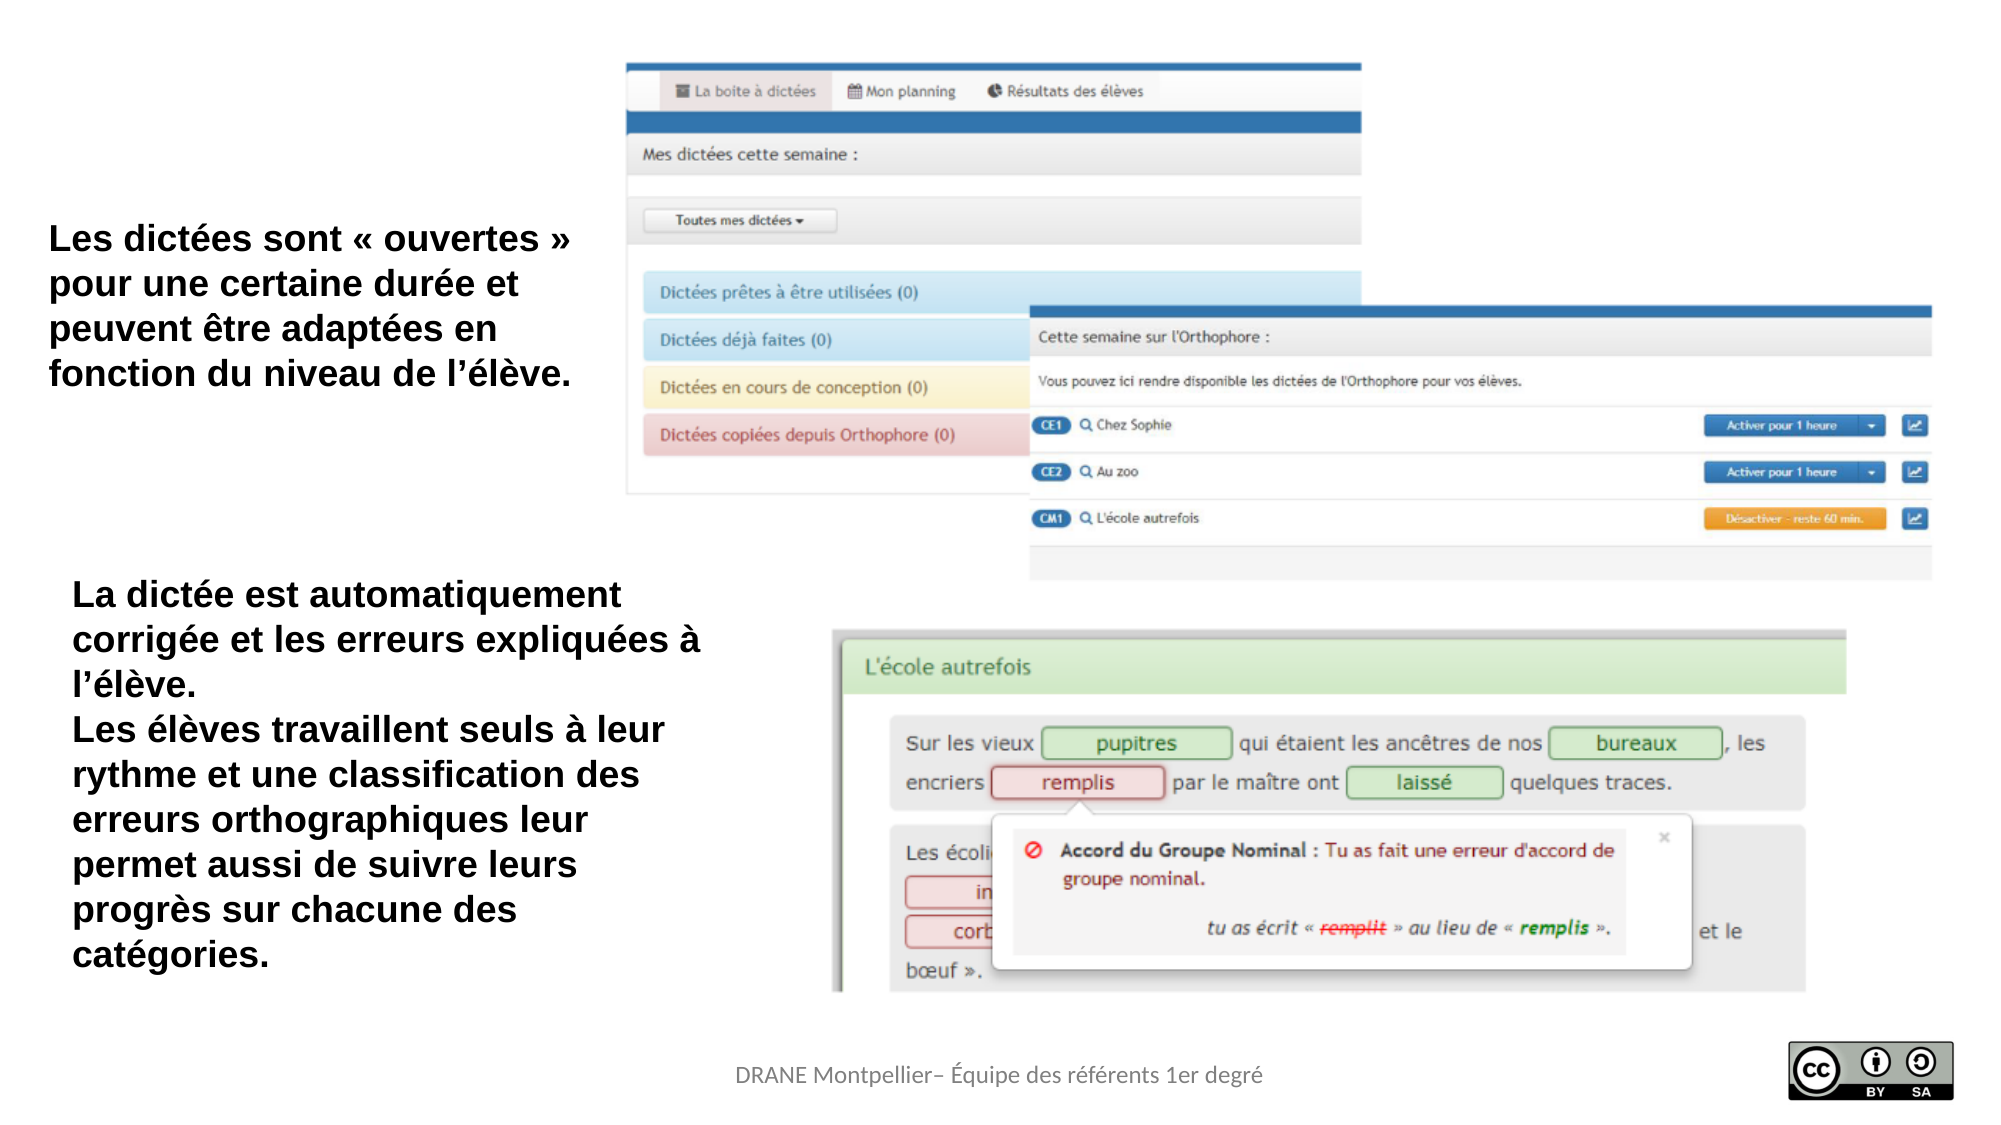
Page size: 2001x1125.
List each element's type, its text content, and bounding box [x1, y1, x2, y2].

picture [830, 621, 1861, 1004]
picture [620, 58, 1949, 584]
text_box La dictée est automatiquement corrigée et les erreurs expliquées à l’élève. Les élèves travaillent seuls à leur rythme et une classification des erreurs orthographiques leur permet aussi de suivre leurs progrès sur chacune des catégories. [57, 562, 725, 983]
picture [1781, 1037, 1956, 1105]
text_box Les dictées sont « ouvertes » pour une certaine durée et peuvent être adaptées en fonction du niveau de l’élève. [33, 206, 591, 402]
text_box DRANE Montpellier– Équipe des référents 1er degré [435, 1051, 1564, 1112]
